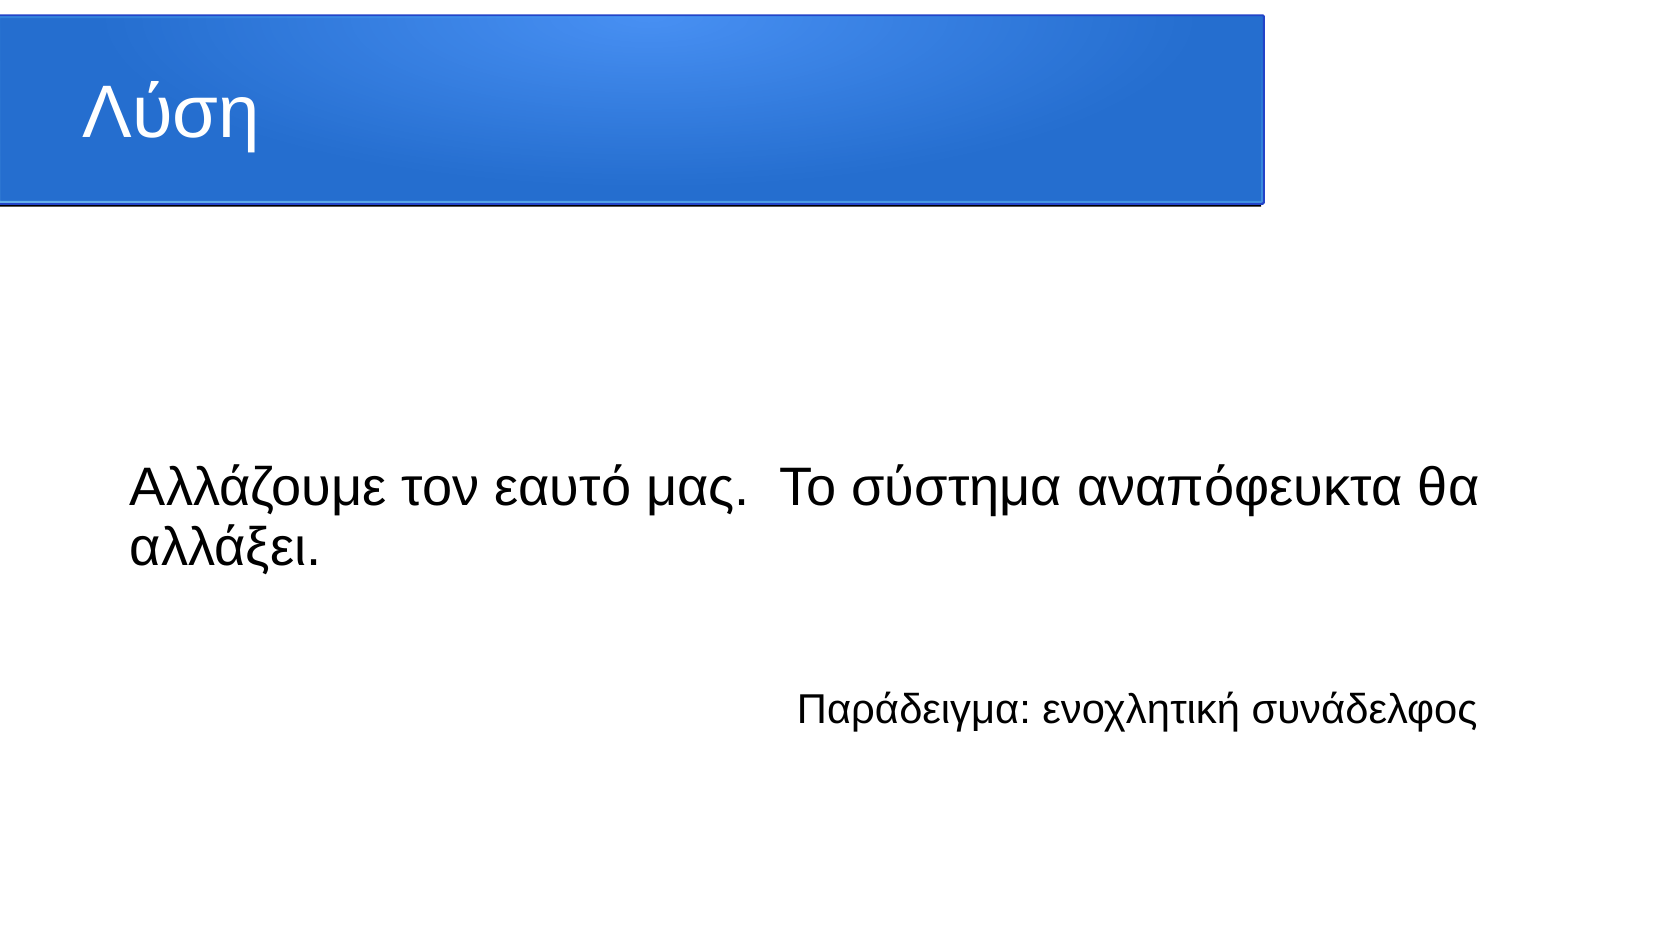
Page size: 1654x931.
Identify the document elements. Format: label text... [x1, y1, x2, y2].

title Λύση [82, 35, 1235, 189]
list Αλλάζουμε τον εαυτό μας. Το σύστημα αναπόφευκτα θα αλλάξει. Παράδειγμα: ενοχλητική συνάδελφος [59, 287, 1548, 827]
